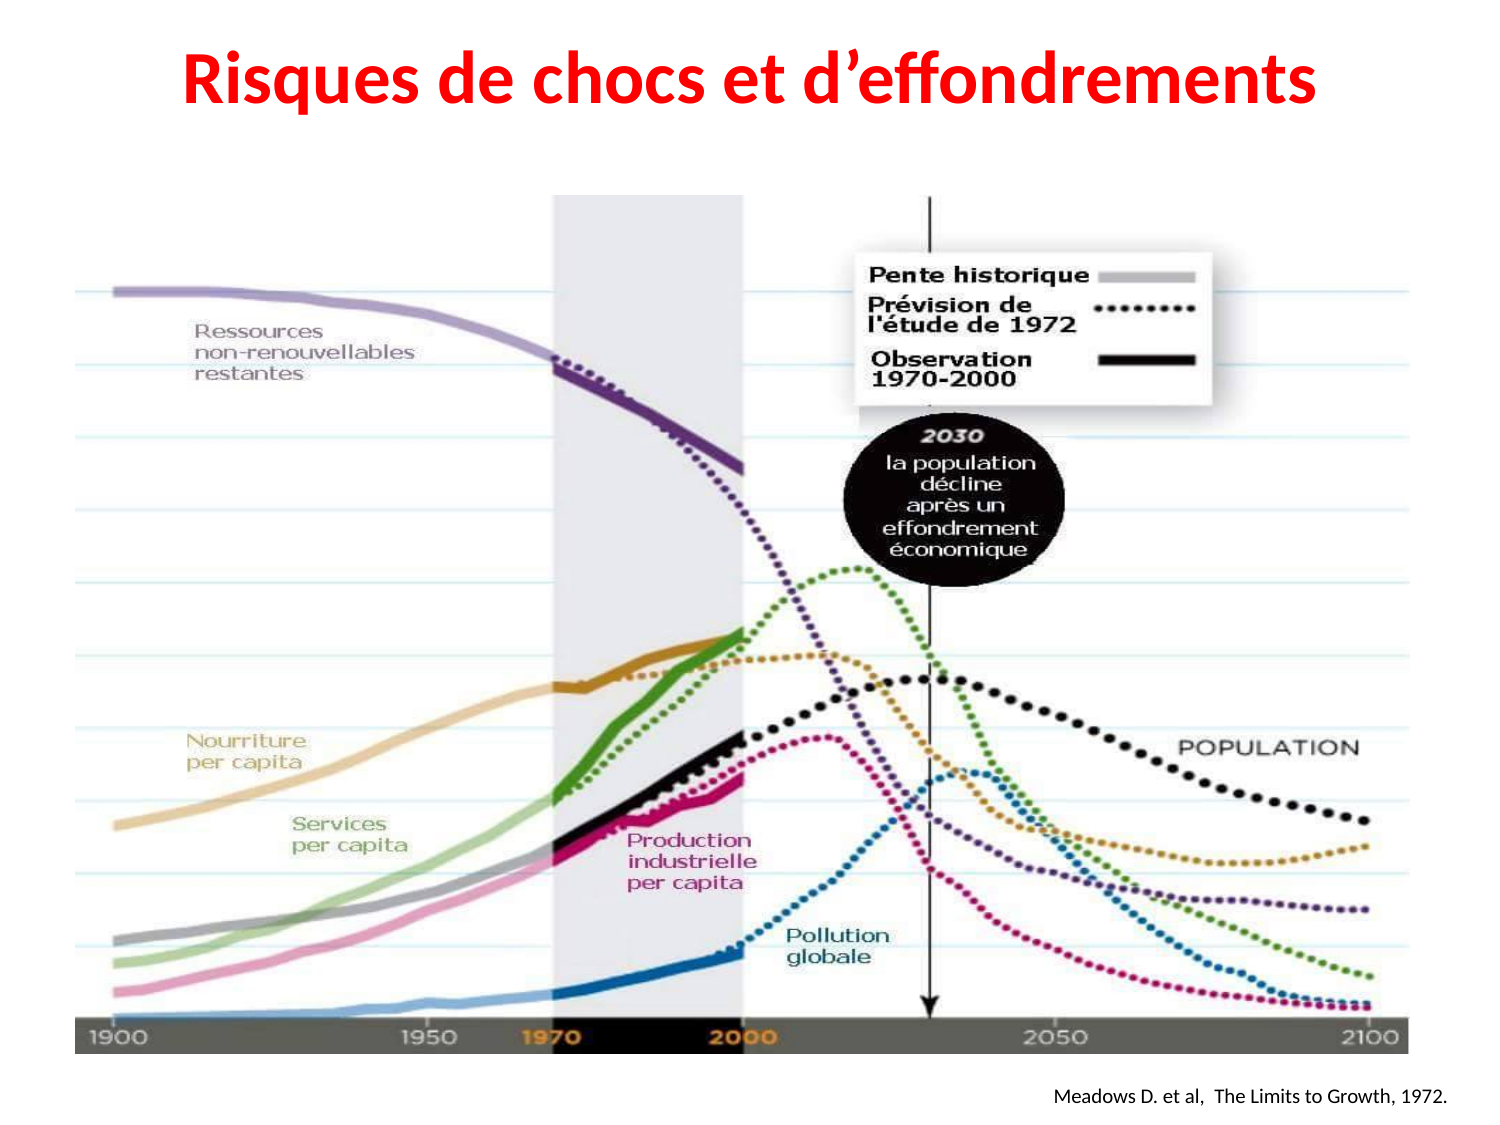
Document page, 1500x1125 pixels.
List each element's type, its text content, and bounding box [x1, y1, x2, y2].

text_box Meadows D. et al, The Limits to Growth, 1972. [1038, 1074, 1484, 1115]
title Risques de chocs et d’effondrements [0, 2, 1500, 146]
picture [75, 195, 1410, 1054]
